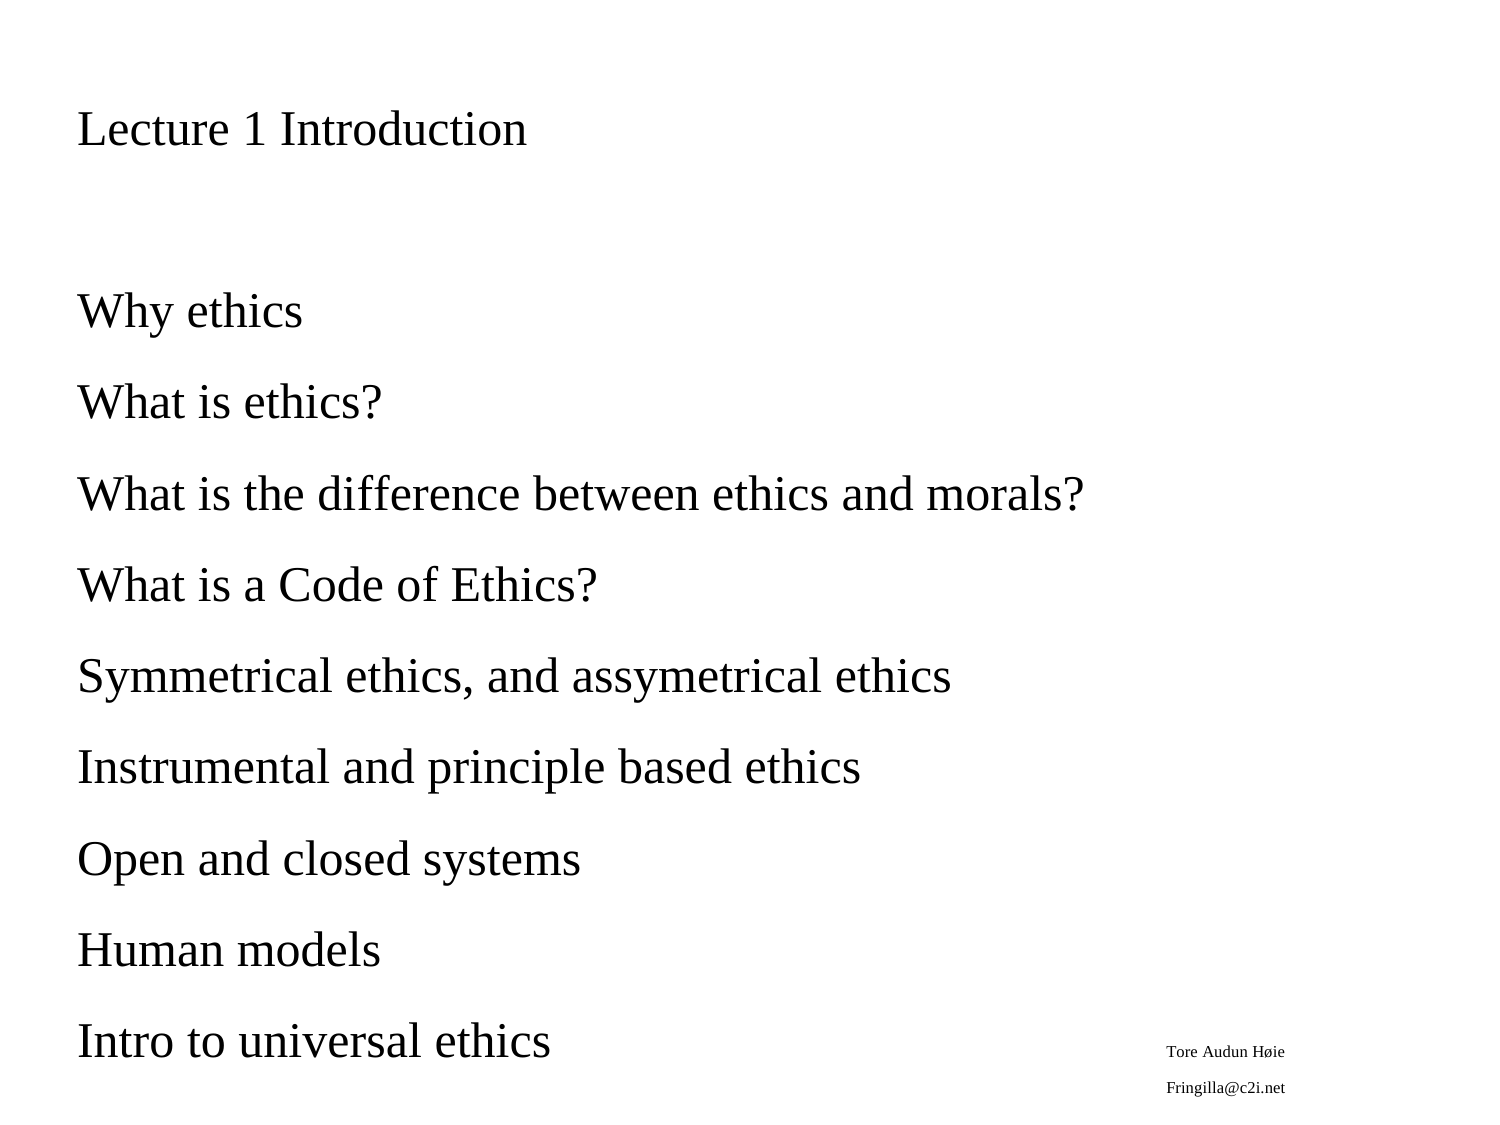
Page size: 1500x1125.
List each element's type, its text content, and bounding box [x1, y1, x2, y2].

text_box Lecture 1 Introduction Why ethics What is ethics? What is the difference between ethics and morals? What is a Code of Ethics? Symmetrical ethics, and assymetrical ethics Instrumental and principle based ethics Open and closed systems Human models Intro to universal ethics [62, 87, 1450, 1125]
text_box Tore Audun Høie Fringilla@c2i.net [1151, 1033, 1490, 1105]
